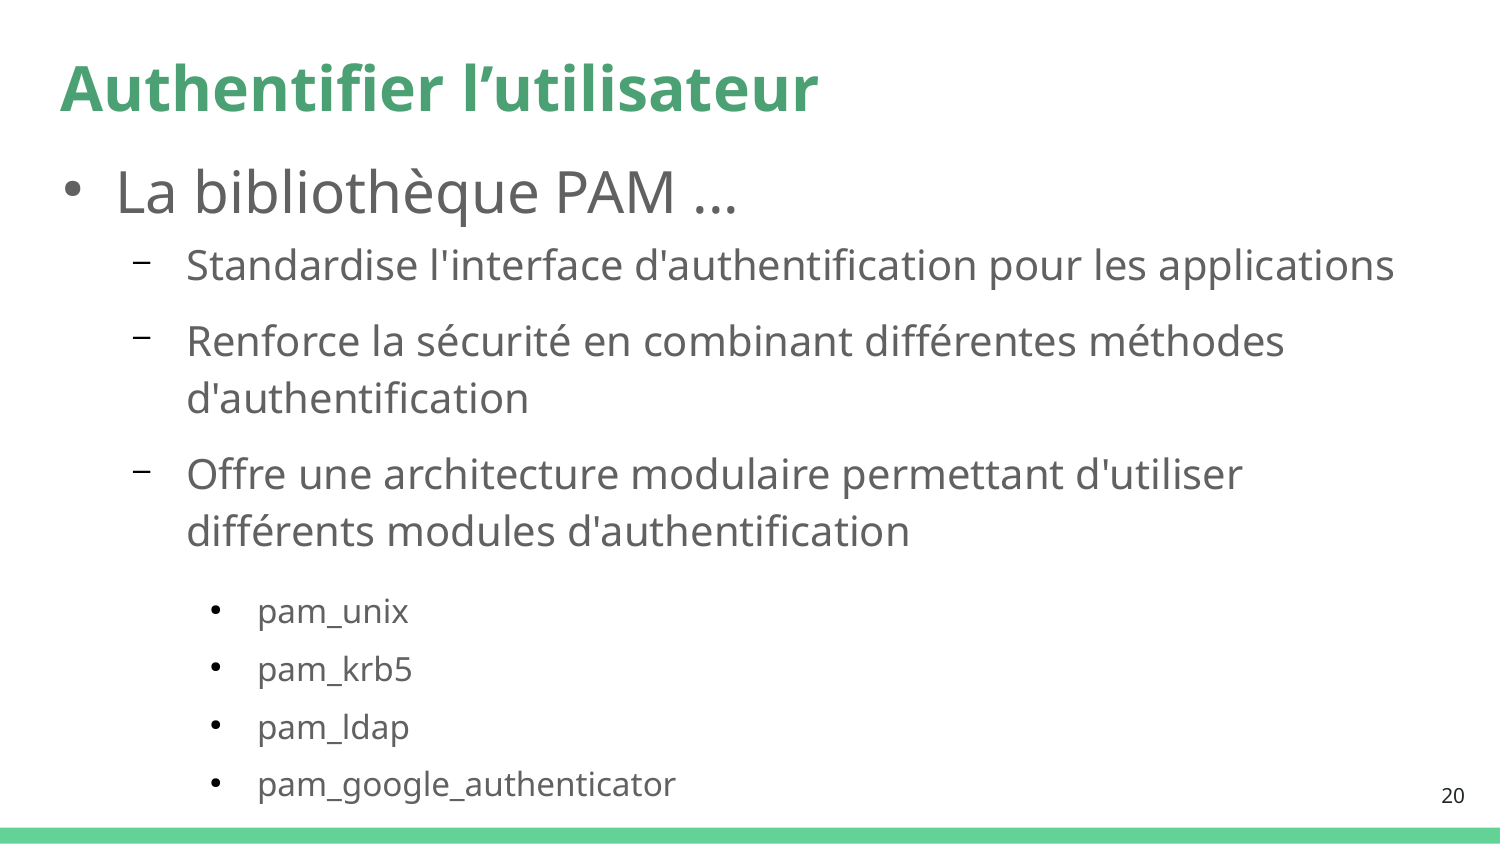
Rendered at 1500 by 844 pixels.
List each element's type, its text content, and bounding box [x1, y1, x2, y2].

list La bibliothèque PAM ... Standardise l'interface d'authentification pour les applications Renforce la sécurité en combinant différentes méthodes d'authentification Offre une architecture modulaire permettant d'utiliser différents modules d'authentification pam_unix pam_krb5 pam_ldap pam_google_authenticator [29, 129, 1430, 836]
title Authentifier l’utilisateur [45, 22, 1477, 117]
slide_number <numéro> [1430, 764, 1480, 830]
